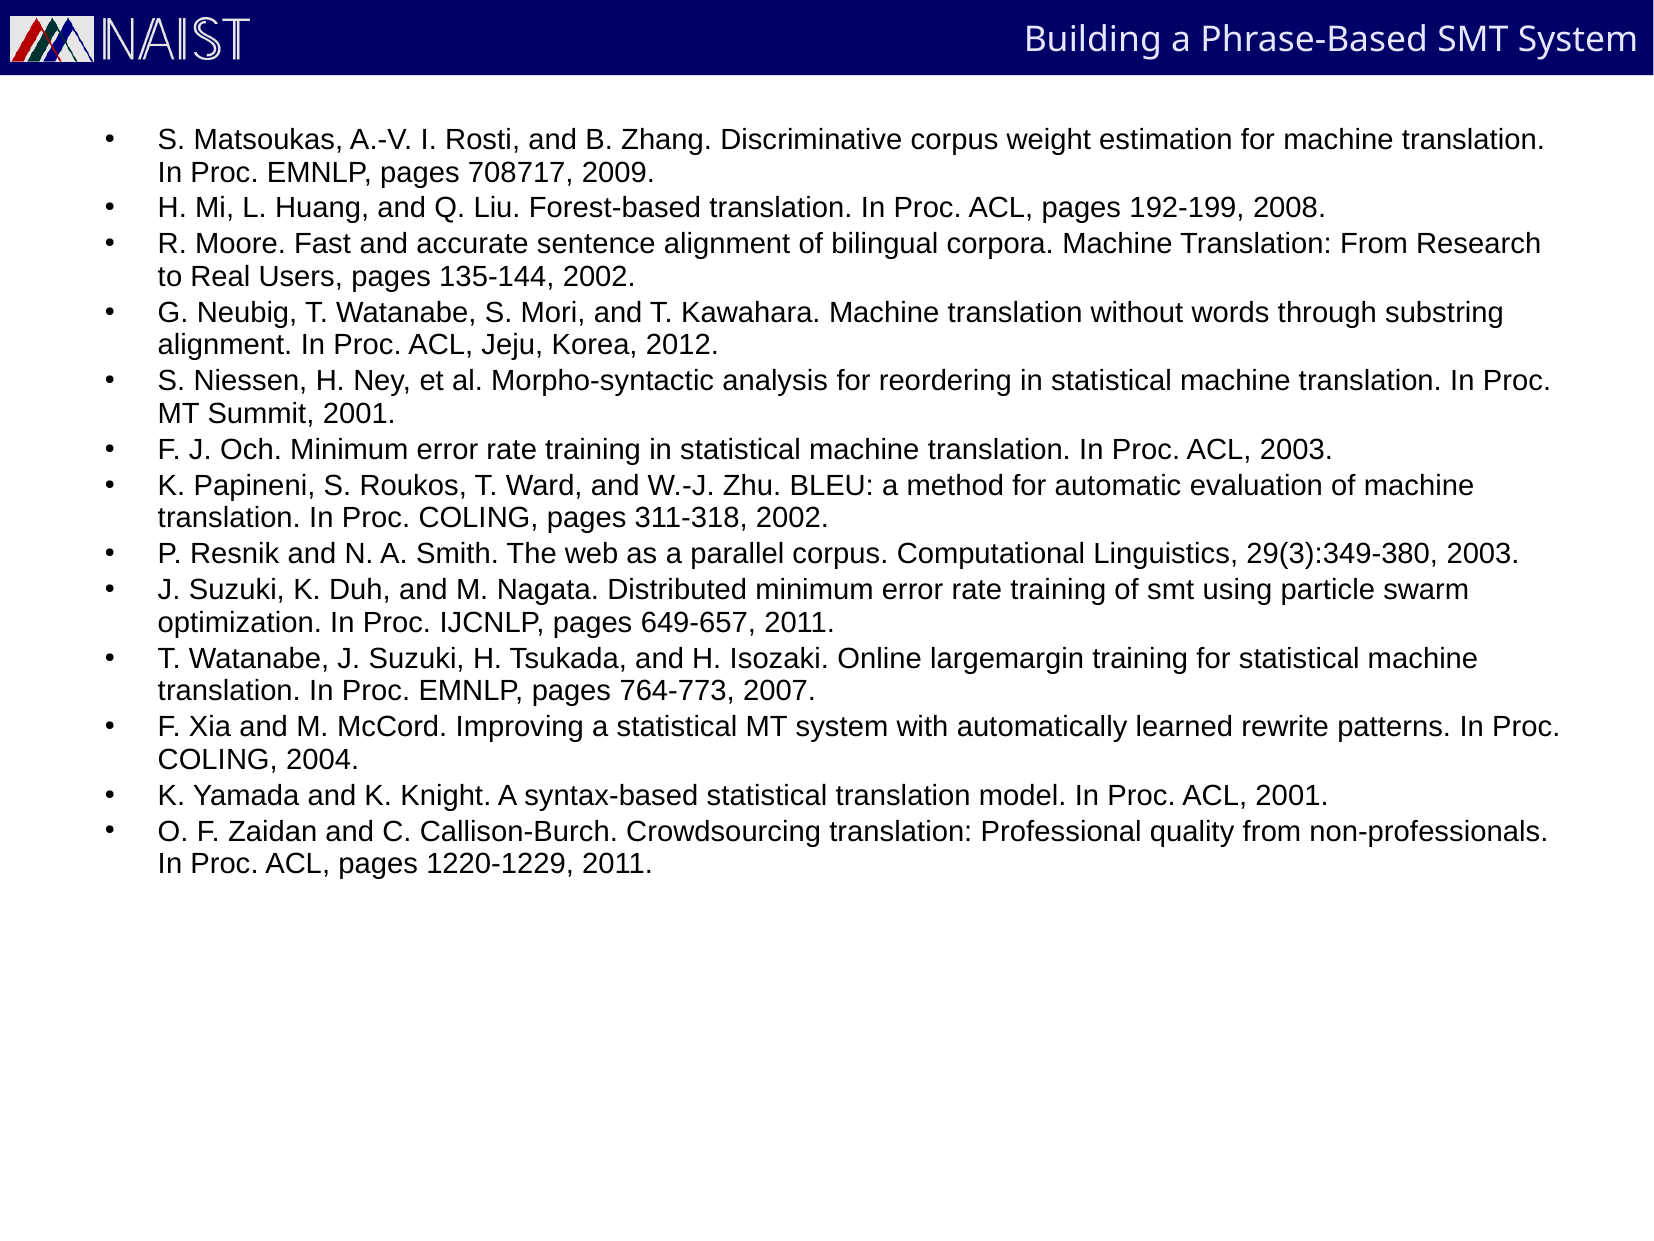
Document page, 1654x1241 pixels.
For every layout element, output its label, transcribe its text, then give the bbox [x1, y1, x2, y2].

picture [102, 17, 251, 60]
picture [10, 16, 94, 62]
list S. Matsoukas, A.-V. I. Rosti, and B. Zhang. Discriminative corpus weight estimation for machine translation. In Proc. EMNLP, pages 708717, 2009. H. Mi, L. Huang, and Q. Liu. Forest-based translation. In Proc. ACL, pages 192-199, 2008. R. Moore. Fast and accurate sentence alignment of bilingual corpora. Machine Translation: From Research to Real Users, pages 135-144, 2002. G. Neubig, T. Watanabe, S. Mori, and T. Kawahara. Machine translation without words through substring alignment. In Proc. ACL, Jeju, Korea, 2012. S. Niessen, H. Ney, et al. Morpho-syntactic analysis for reordering in statistical machine translation. In Proc. MT Summit, 2001. F. J. Och. Minimum error rate training in statistical machine translation. In Proc. ACL, 2003. K. Papineni, S. Roukos, T. Ward, and W.-J. Zhu. BLEU: a method for automatic evaluation of machine translation. In Proc. COLING, pages 311-318, 2002. P. Resnik and N. A. Smith. The web as a parallel corpus. Computational Linguistics, 29(3):349-380, 2003. J. Suzuki, K. Duh, and M. Nagata. Distributed minimum error rate training of smt using particle swarm optimization. In Proc. IJCNLP, pages 649-657, 2011. T. Watanabe, J. Suzuki, H. Tsukada, and H. Isozaki. Online largemargin training for statistical machine translation. In Proc. EMNLP, pages 764-773, 2007. F. Xia and M. McCord. Improving a statistical MT system with automatically learned rewrite patterns. In Proc. COLING, 2004. K. Yamada and K. Knight. A syntax-based statistical translation model. In Proc. ACL, 2001. O. F. Zaidan and C. Callison-Burch. Crowdsourcing translation: Professional quality from non-professionals. In Proc. ACL, pages 1220-1229, 2011. [86, 122, 1576, 942]
